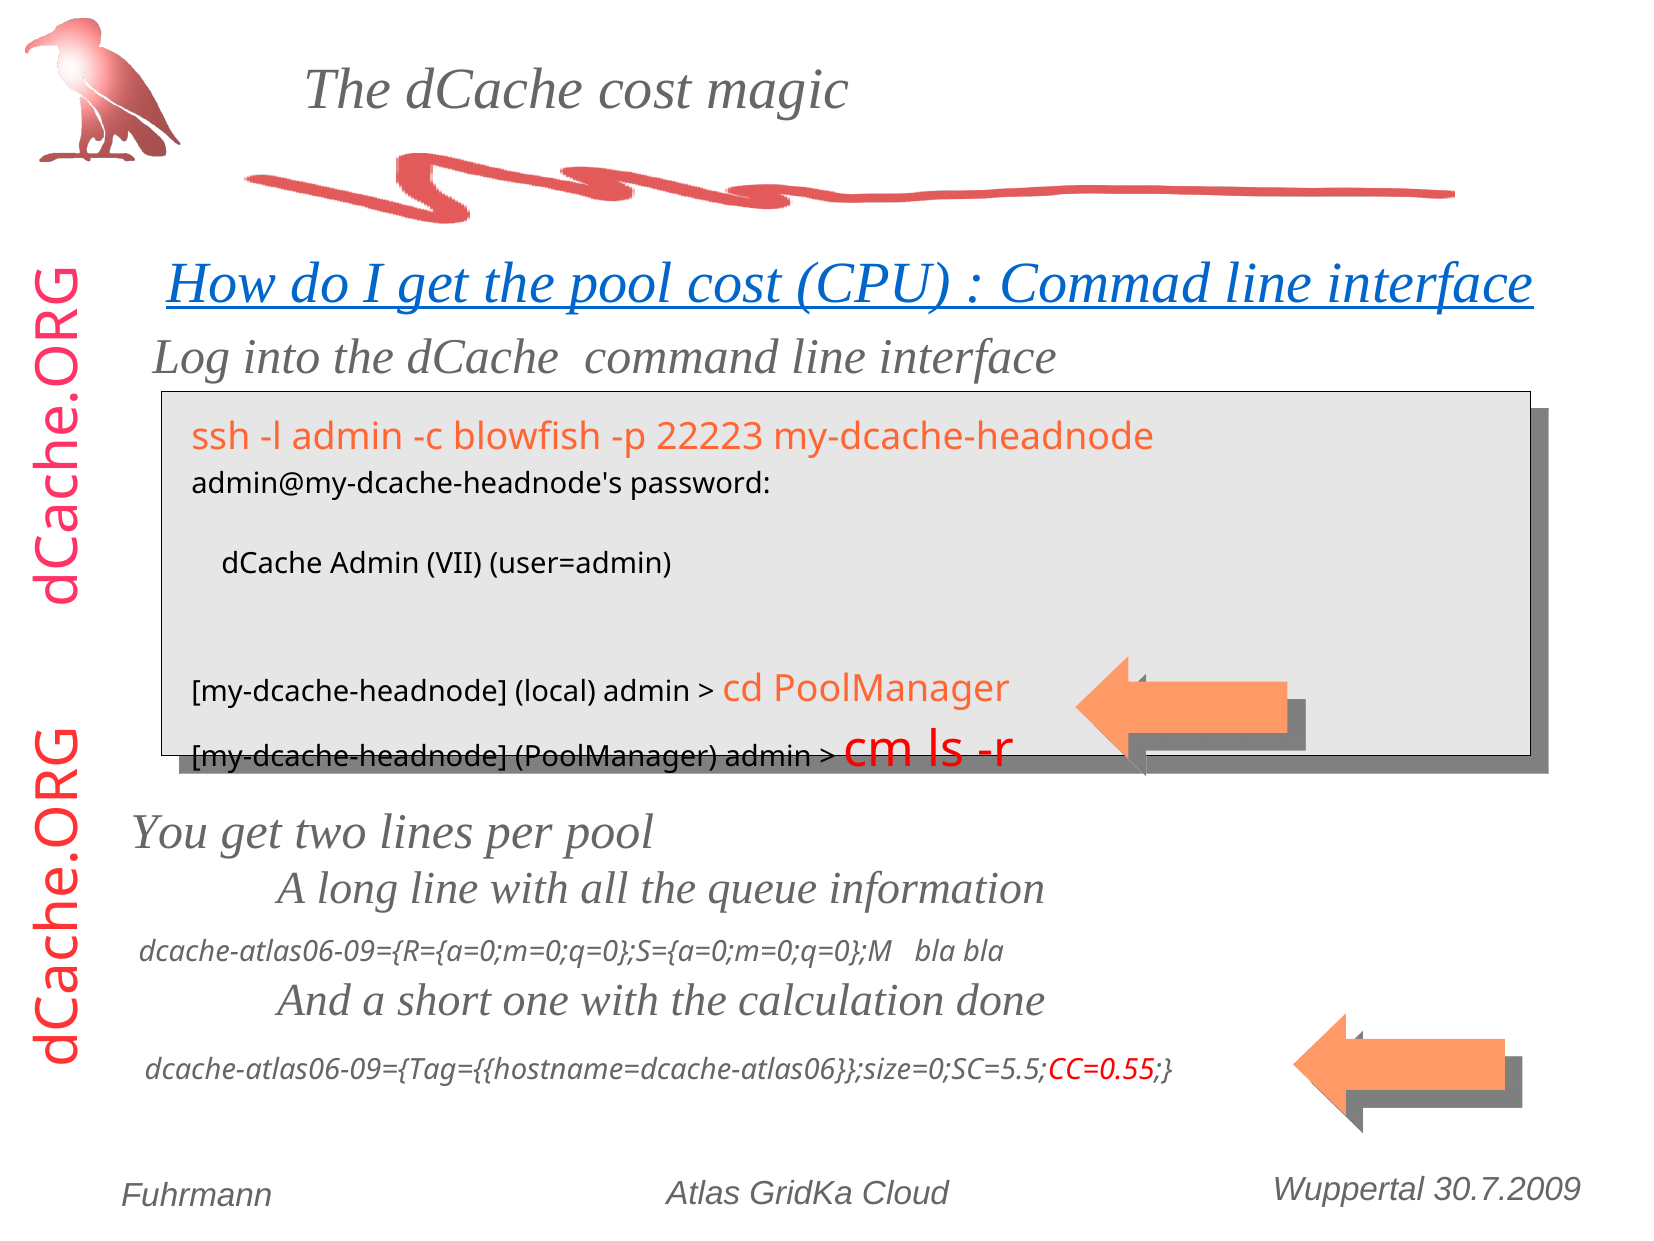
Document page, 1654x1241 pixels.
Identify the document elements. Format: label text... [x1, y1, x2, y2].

text_box You get two lines per pool [115, 796, 666, 869]
text_box dcache-atlas06-09={R={a=0;m=0;q=0};S={a=0;m=0;q=0};M bla bla [123, 922, 1088, 972]
text_box A long line with all the queue information [262, 854, 1060, 923]
text_box [161, 391, 1531, 759]
text_box And a short one with the calculation done [262, 967, 1061, 1035]
text_box ssh -l admin -c blowfish -p 22223 my-dcache-headnode [176, 402, 1182, 461]
text_box admin@my-dcache-headnode's password: dCache Admin (VII) (user=admin) [my-dcache-headnode] (local) admin > cd PoolManager [my-dcache-headnode] (PoolManager) admin > cm ls -r [176, 455, 1048, 784]
text_box The dCache cost magic [289, 49, 865, 132]
text_box How do I get the pool cost (CPU) : Commad line interface [151, 243, 1550, 325]
text_box Log into the dCache command line interface [137, 322, 1085, 395]
text_box dcache-atlas06-09={Tag={{hostname=dcache-atlas06}};size=0;SC=5.5;CC=0.55;} [129, 1040, 1295, 1090]
text_box [1293, 1013, 1505, 1116]
